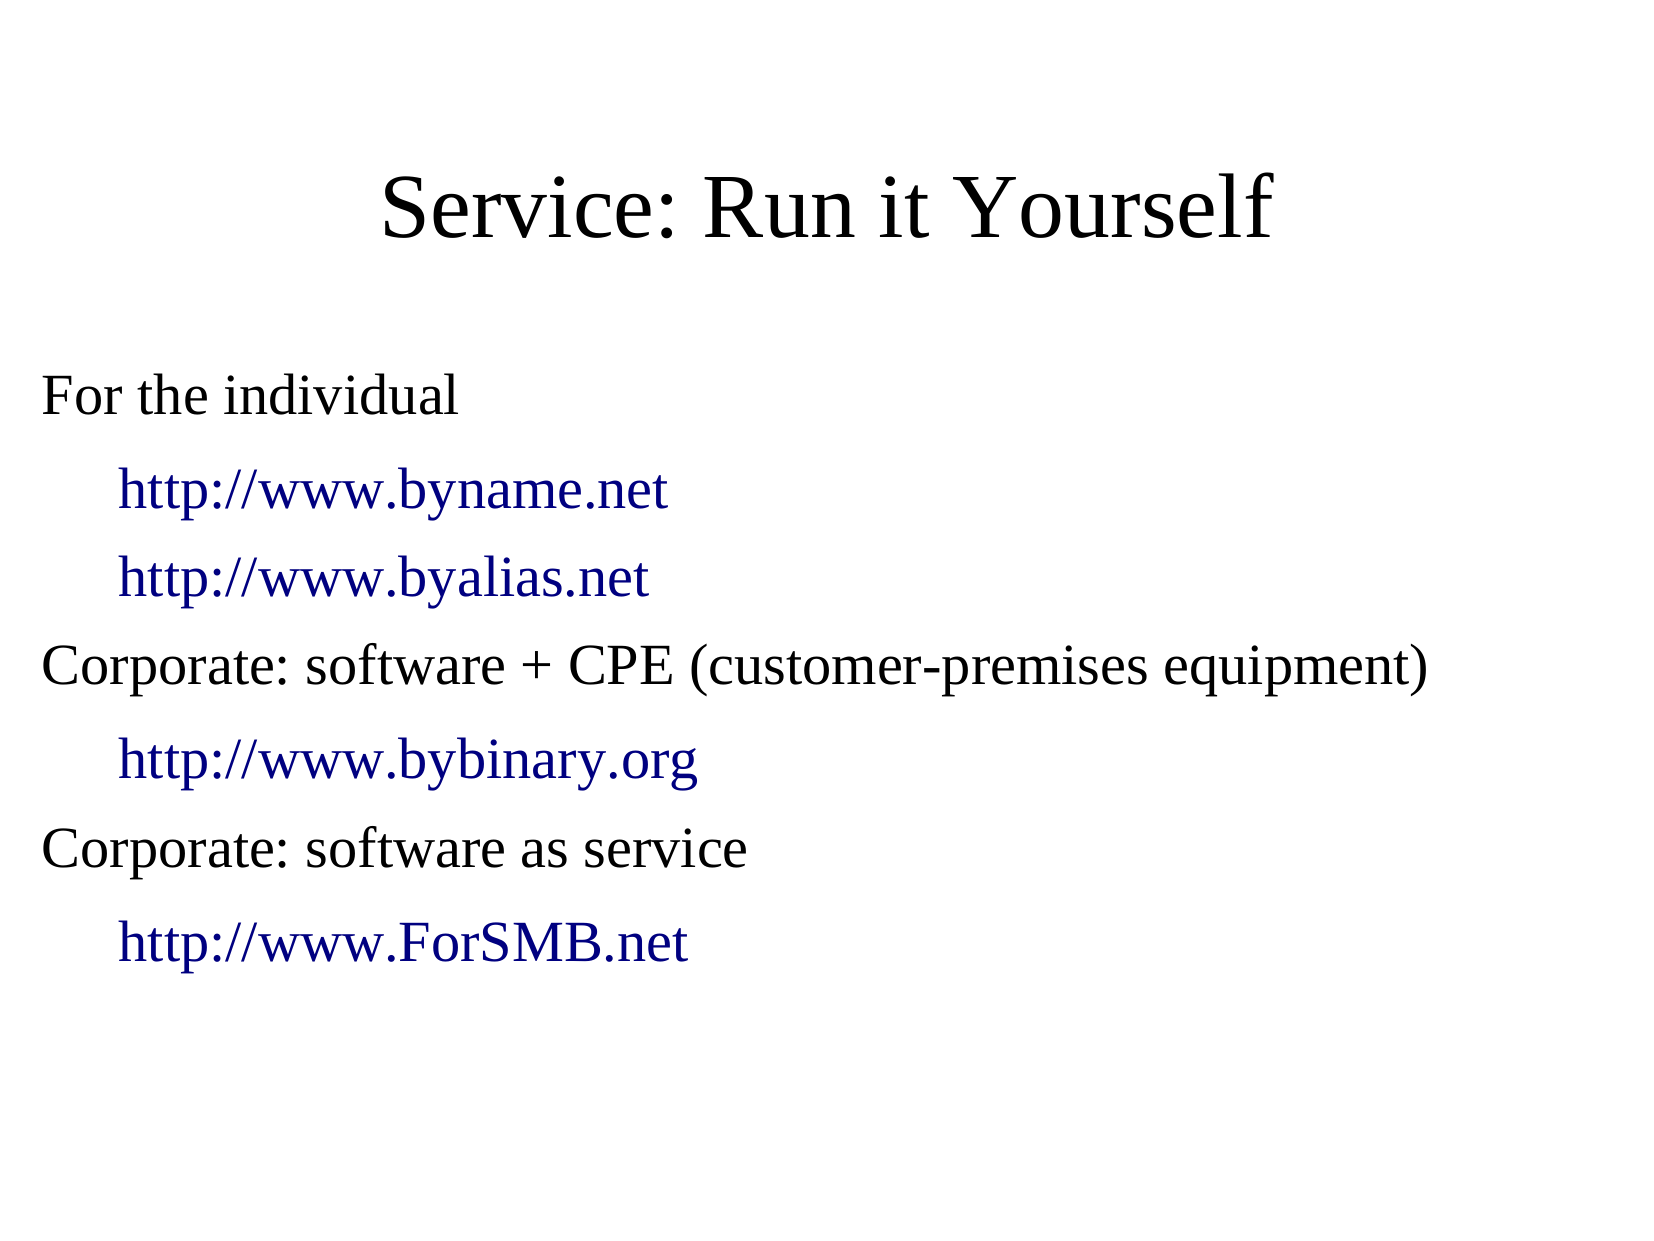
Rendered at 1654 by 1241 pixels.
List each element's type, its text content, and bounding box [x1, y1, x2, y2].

title Service: Run it Yourself [121, 102, 1534, 311]
list For the individual http://www.byname.net http://www.byalias.net Corporate: software + CPE (customer-premises equipment) http://www.bybinary.org Corporate: software as service http://www.ForSMB.net [24, 362, 1654, 1145]
